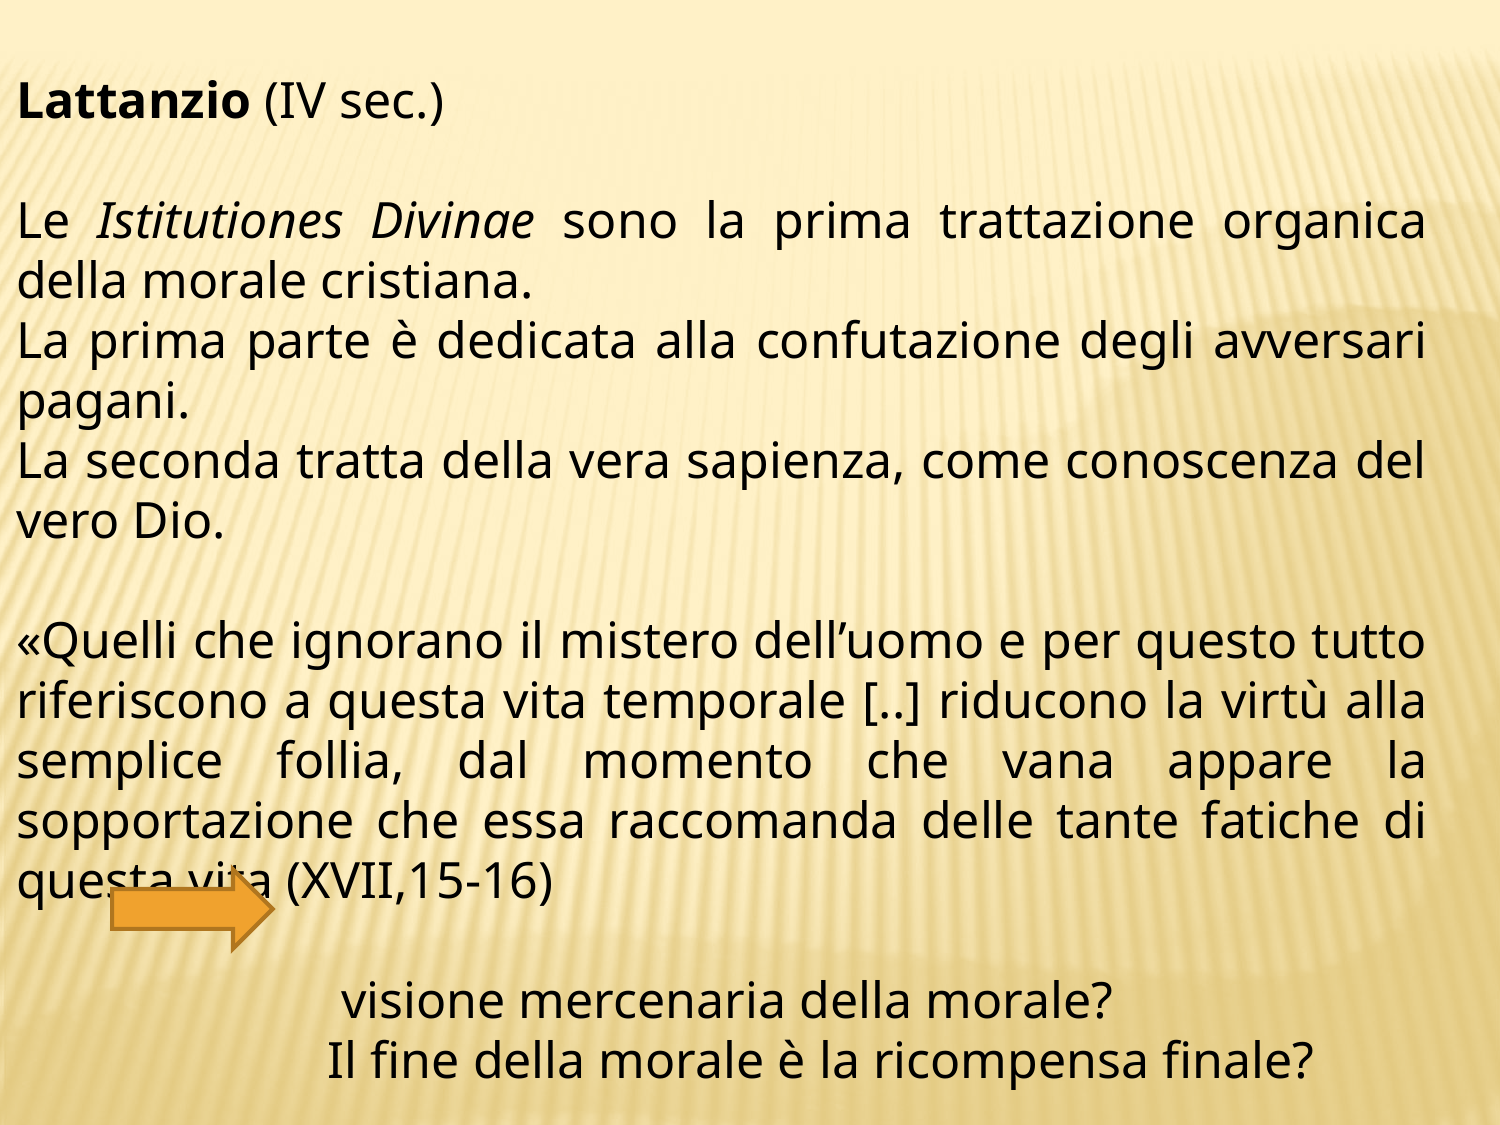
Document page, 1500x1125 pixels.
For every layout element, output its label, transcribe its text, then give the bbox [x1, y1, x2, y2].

text_box [112, 869, 273, 949]
text_box Lattanzio (IV sec.) Le Istitutiones Divinae sono la prima trattazione organica della morale cristiana. La prima parte è dedicata alla confutazione degli avversari pagani. La seconda tratta della vera sapienza, come conoscenza del vero Dio. «Quelli che ignorano il mistero dell’uomo e per questo tutto riferiscono a questa vita temporale [..] riducono la virtù alla semplice follia, dal momento che vana appare la sopportazione che essa raccomanda delle tante fatiche di questa vita (XVII,15-16) visione mercenaria della morale? Il fine della morale è la ricompensa finale? [1, 60, 1466, 985]
